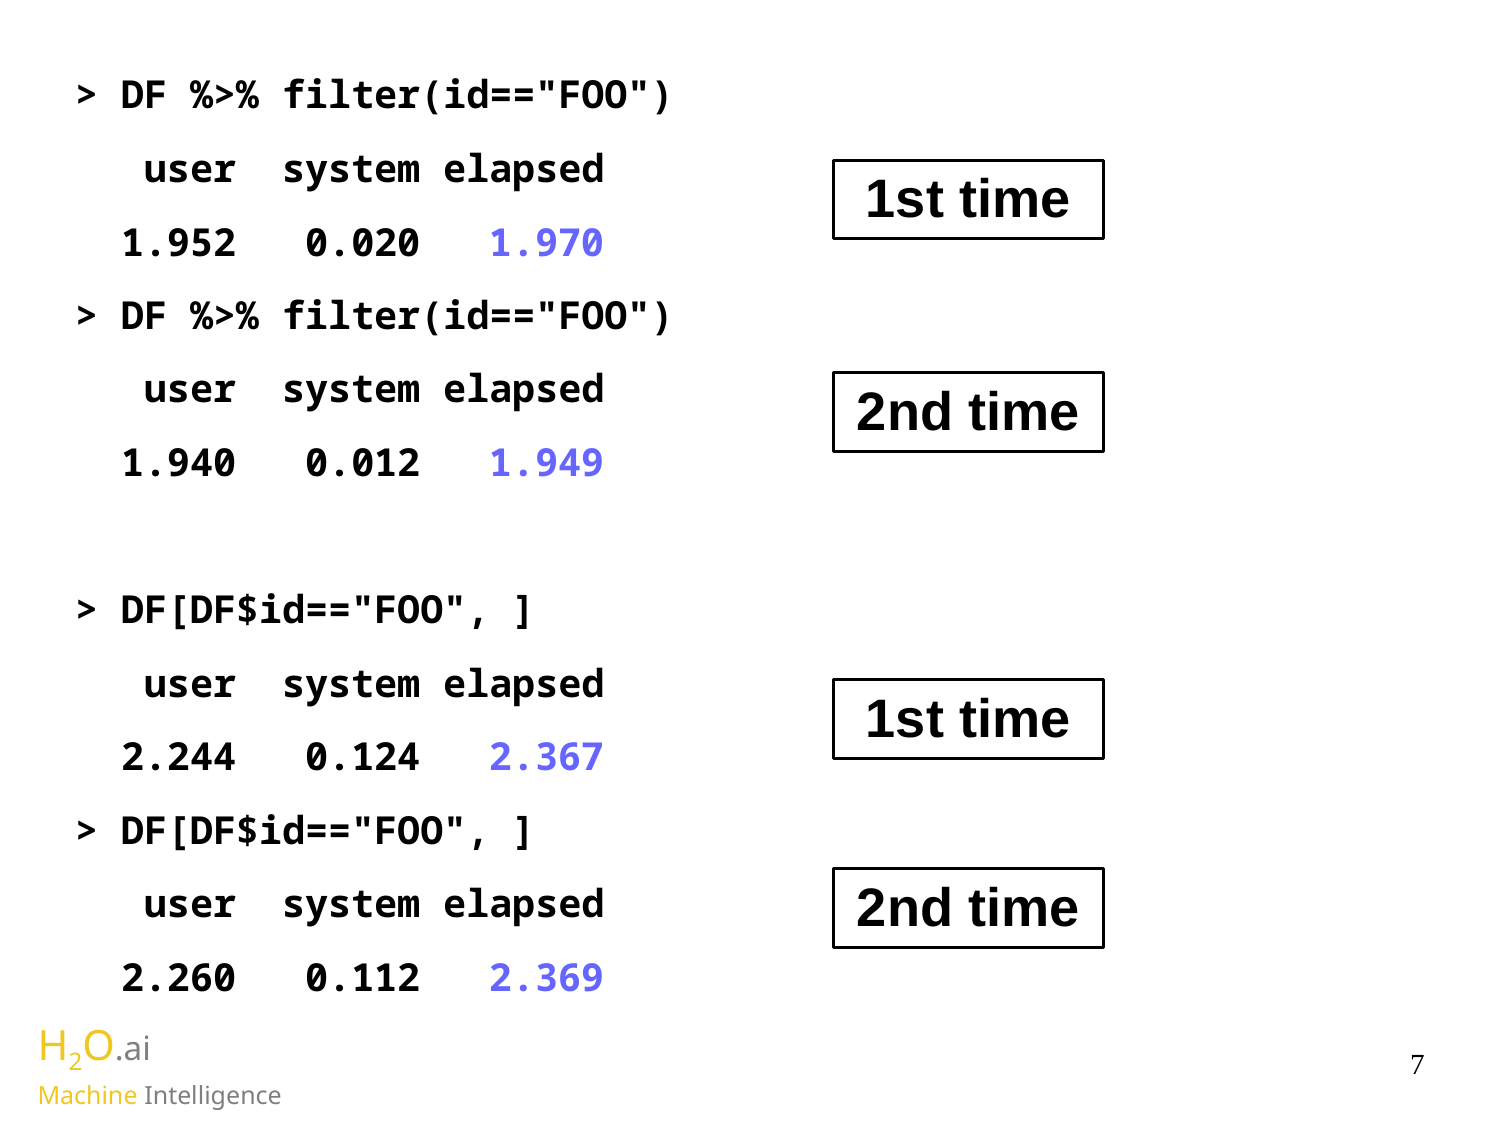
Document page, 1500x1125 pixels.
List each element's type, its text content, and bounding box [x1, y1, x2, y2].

text_box 1st time [833, 679, 1104, 759]
text_box 2nd time [833, 868, 1104, 948]
text_box 2nd time [833, 372, 1104, 452]
list > DF %>% filter(id=="FOO") user system elapsed 1.952 0.020 1.970 > DF %>% filter(id=="FOO") user system elapsed 1.940 0.012 1.949 > DF[DF$id=="FOO", ] user system elapsed 2.244 0.124 2.367 > DF[DF$id=="FOO", ] user system elapsed 2.260 0.112 2.369 [75, 67, 1425, 1006]
text_box 1st time [833, 160, 1104, 239]
